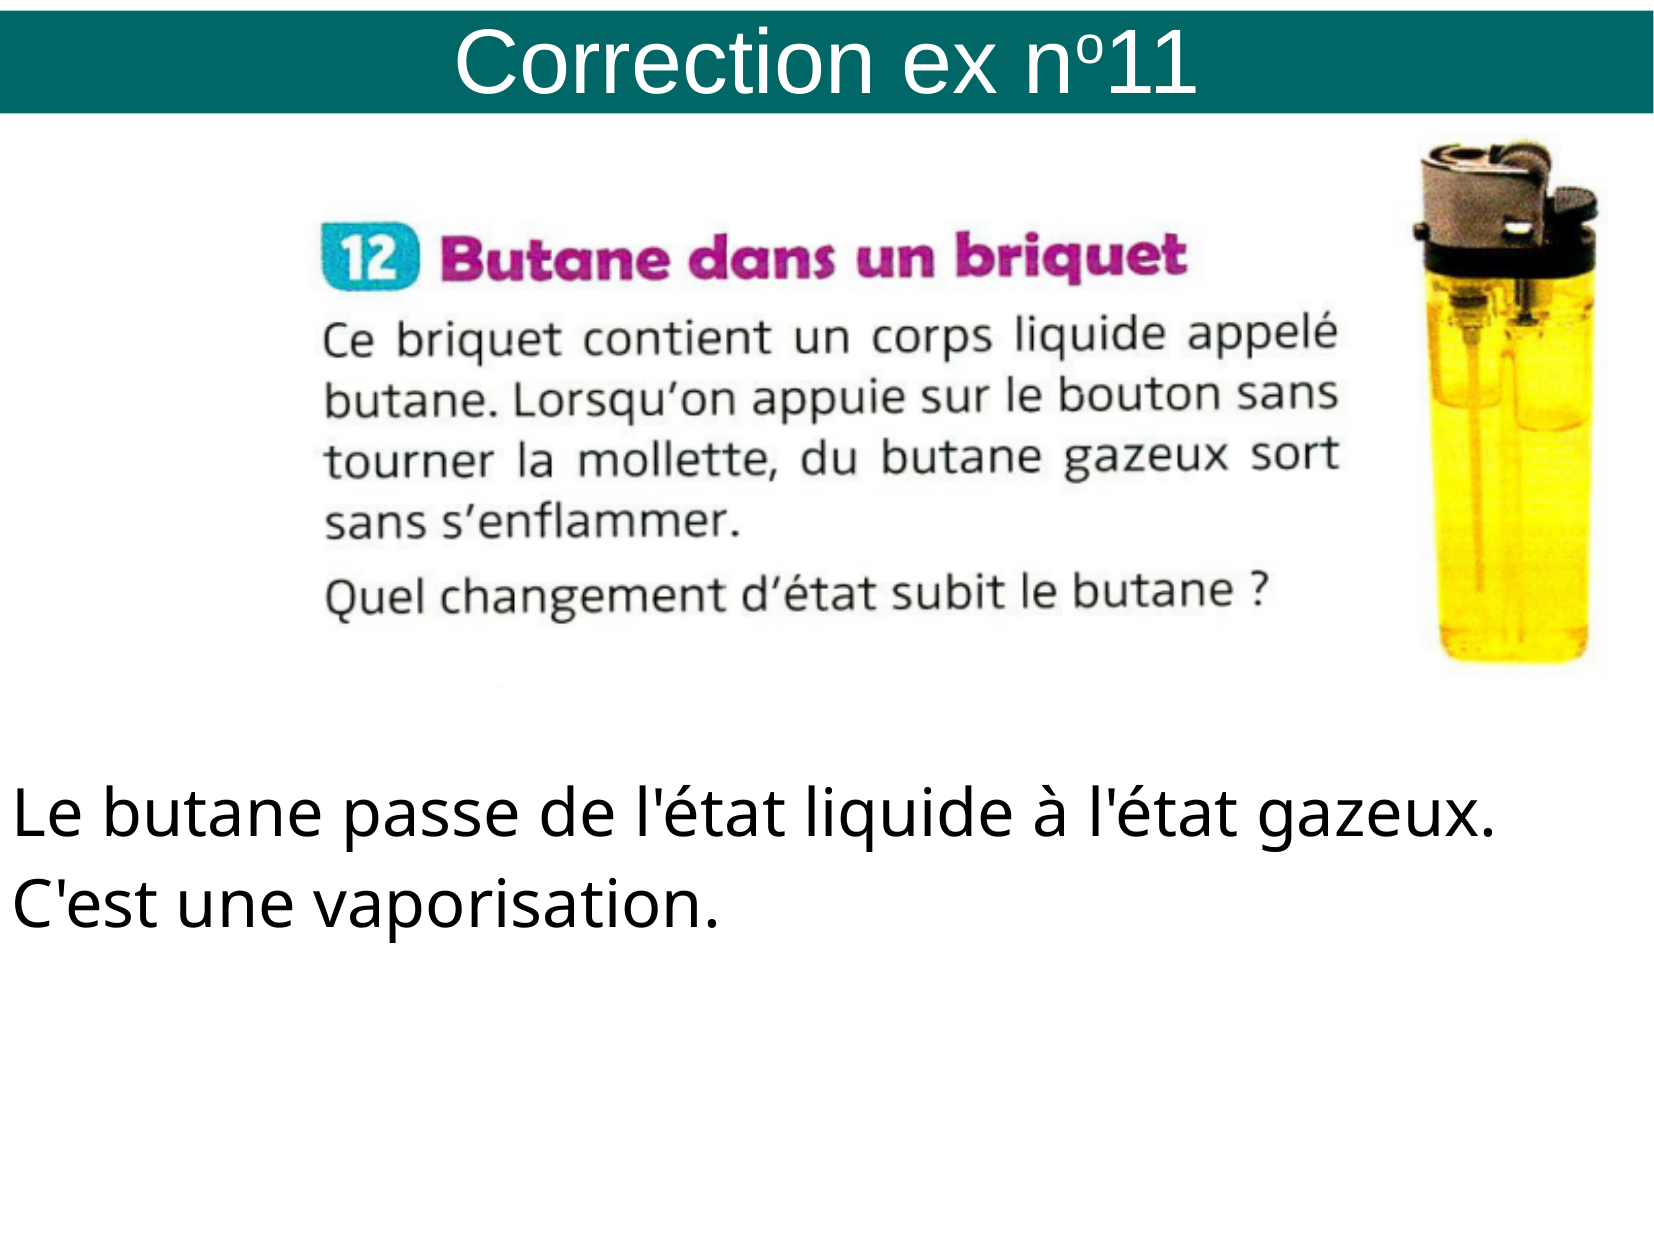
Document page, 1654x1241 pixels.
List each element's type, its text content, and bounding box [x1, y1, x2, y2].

picture [307, 129, 1619, 688]
subtitle Le butane passe de l'état liquide à l'état gazeux. C'est une vaporisation. [11, 129, 1642, 1229]
title Correction ex no11 [0, 10, 1654, 114]
